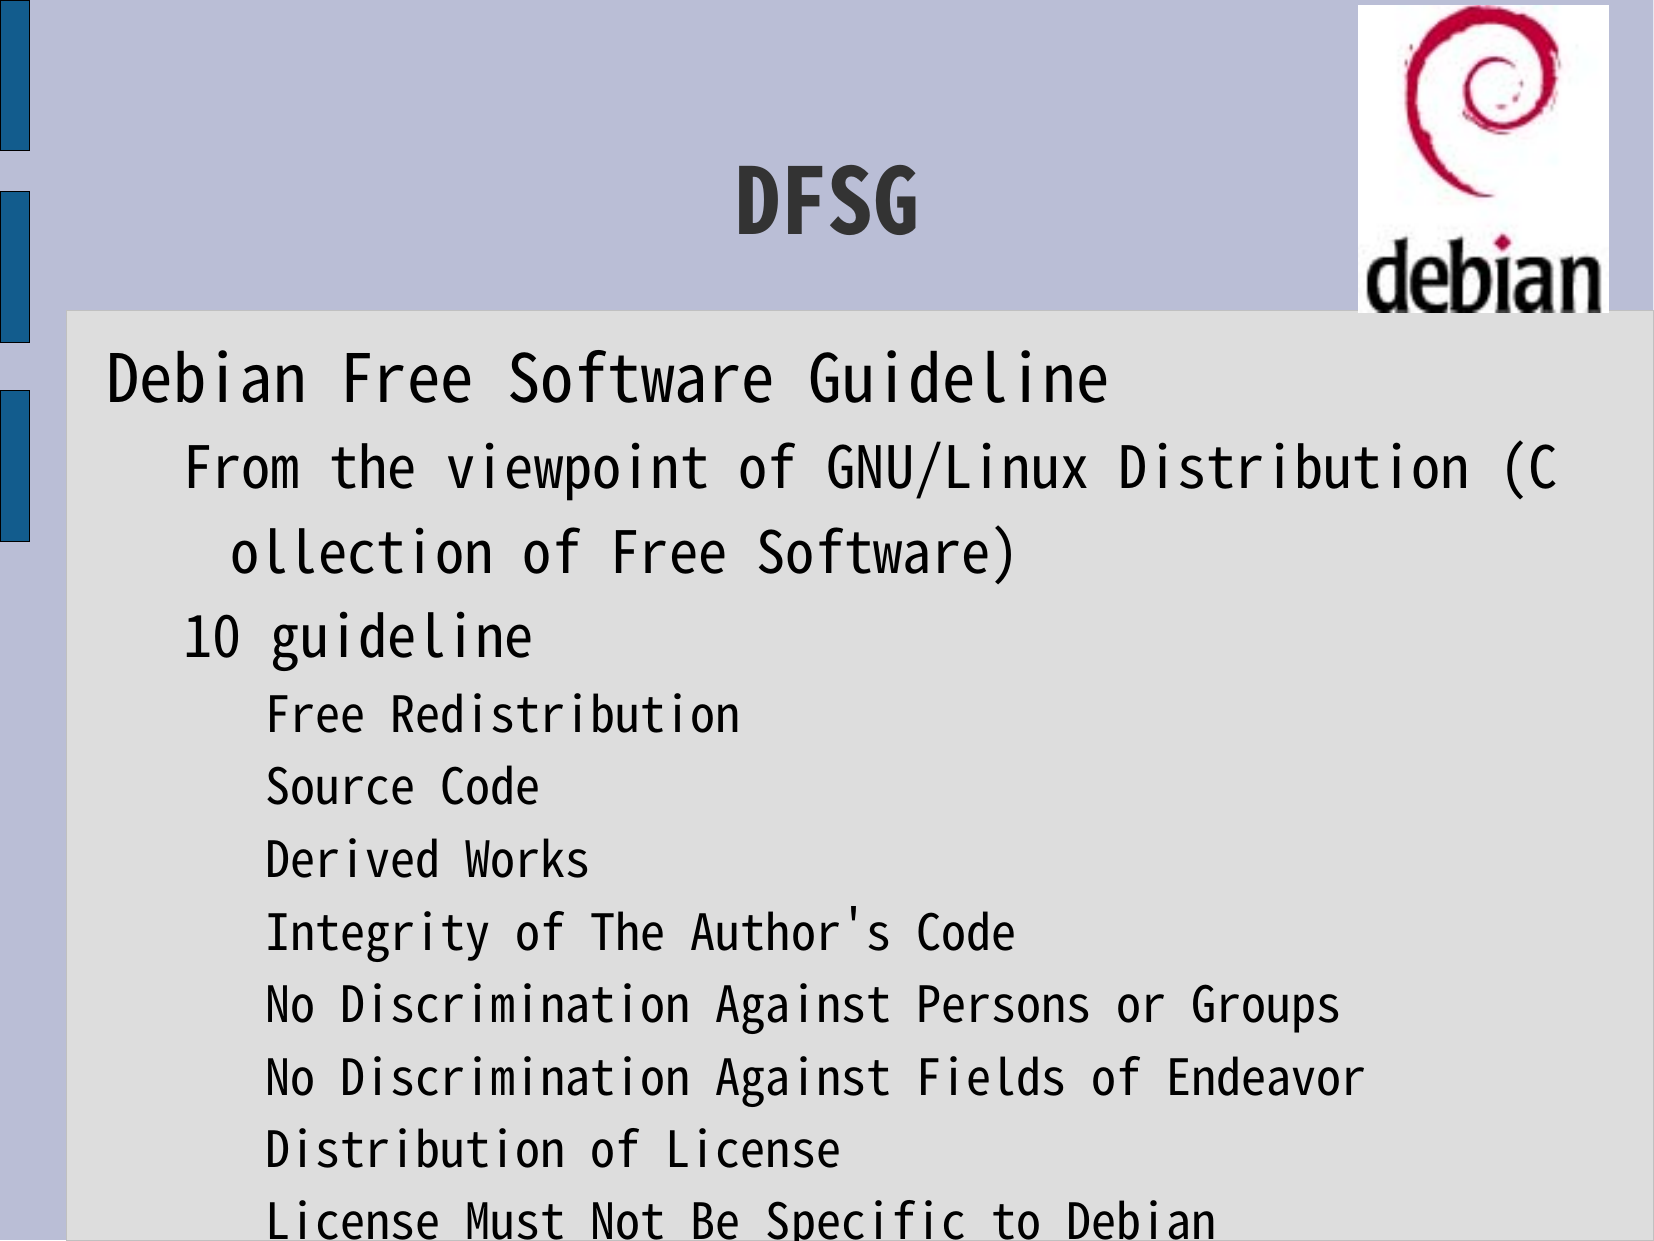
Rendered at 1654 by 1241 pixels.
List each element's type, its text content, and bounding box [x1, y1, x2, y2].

picture [1358, 5, 1609, 313]
list Debian Free Software Guideline From the viewpoint of GNU/Linux Distribution (Collection of Free Software) 10 guideline Free Redistribution Source Code Derived Works Integrity of The Author's Code No Discrimination Against Persons or Groups No Discrimination Against Fields of Endeavor Distribution of License License Must Not Be Specific to Debian License Must Not Contaminate Other Software Example Licenses: GPL, BSD, and Artistic [88, 324, 1565, 1241]
title DFSG [121, 91, 1358, 299]
